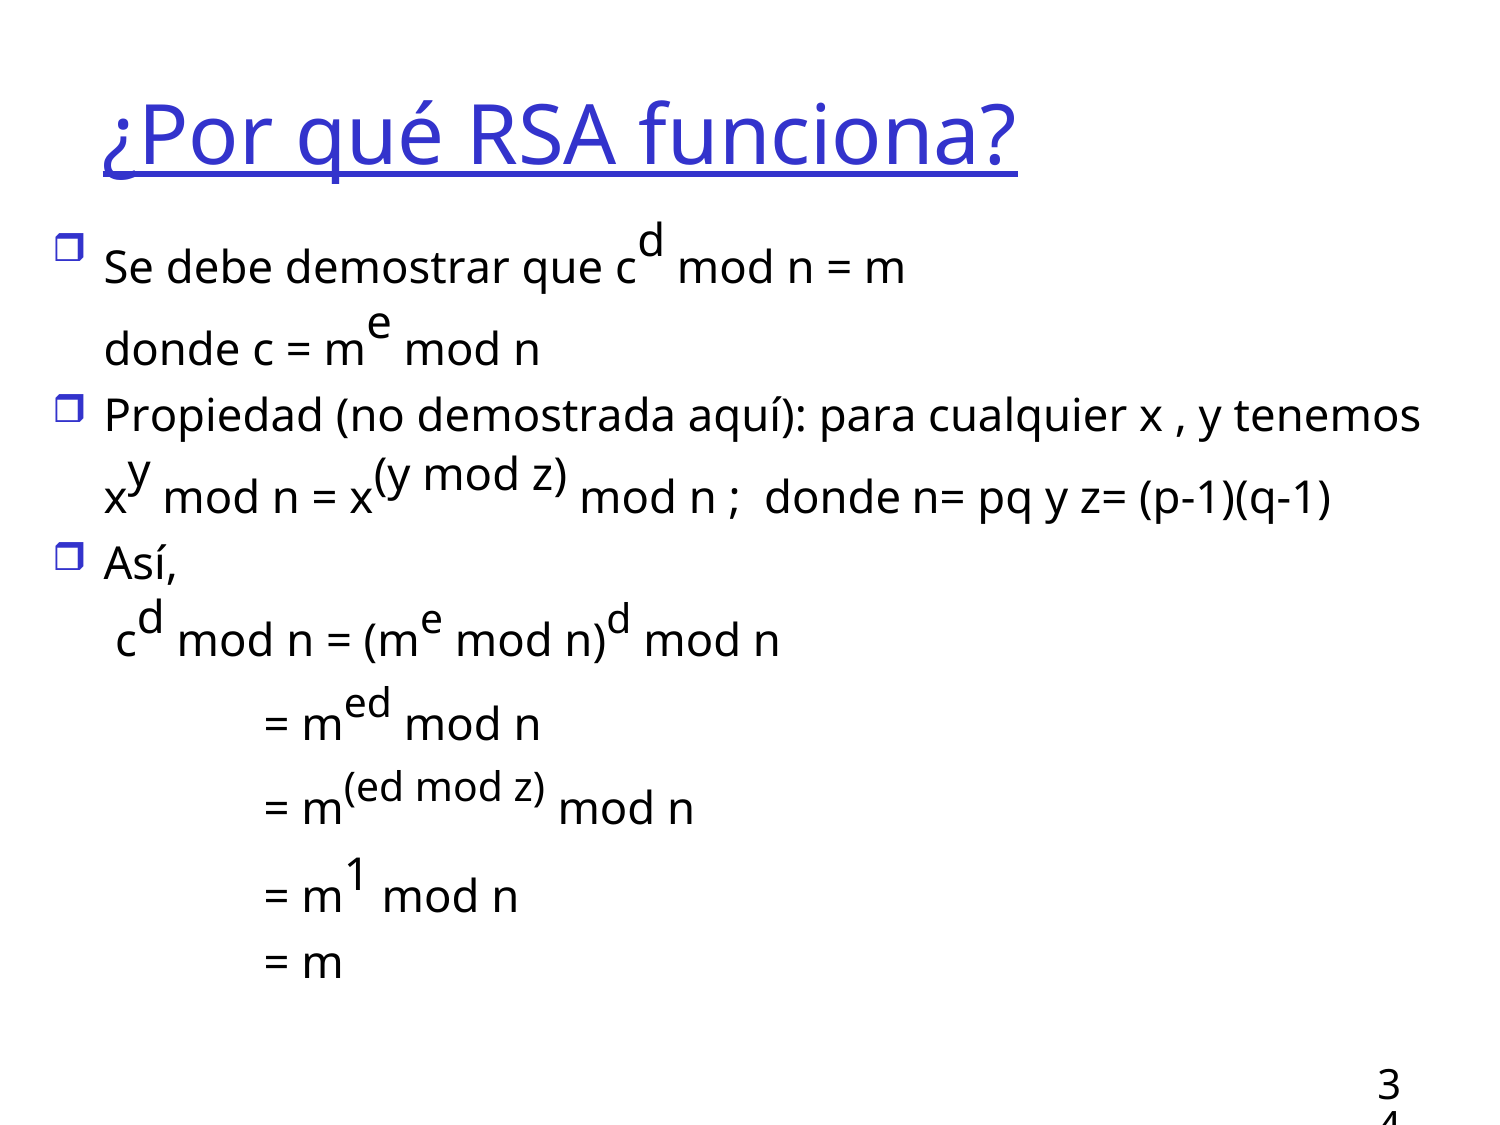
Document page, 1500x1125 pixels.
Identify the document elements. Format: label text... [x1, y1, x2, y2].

title ¿Por qué RSA funciona? [87, 37, 1363, 203]
list Se debe demostrar que cd mod n = m donde c = me mod n Propiedad (no demostrada aquí): para cualquier x , y tenemos xy mod n = x(y mod z) mod n ; donde n= pq y z= (p-1)(q-1) Así, cd mod n = (me mod n)d mod n = med mod n = m(ed mod z) mod n = m1 mod n = m [37, 203, 1453, 1040]
